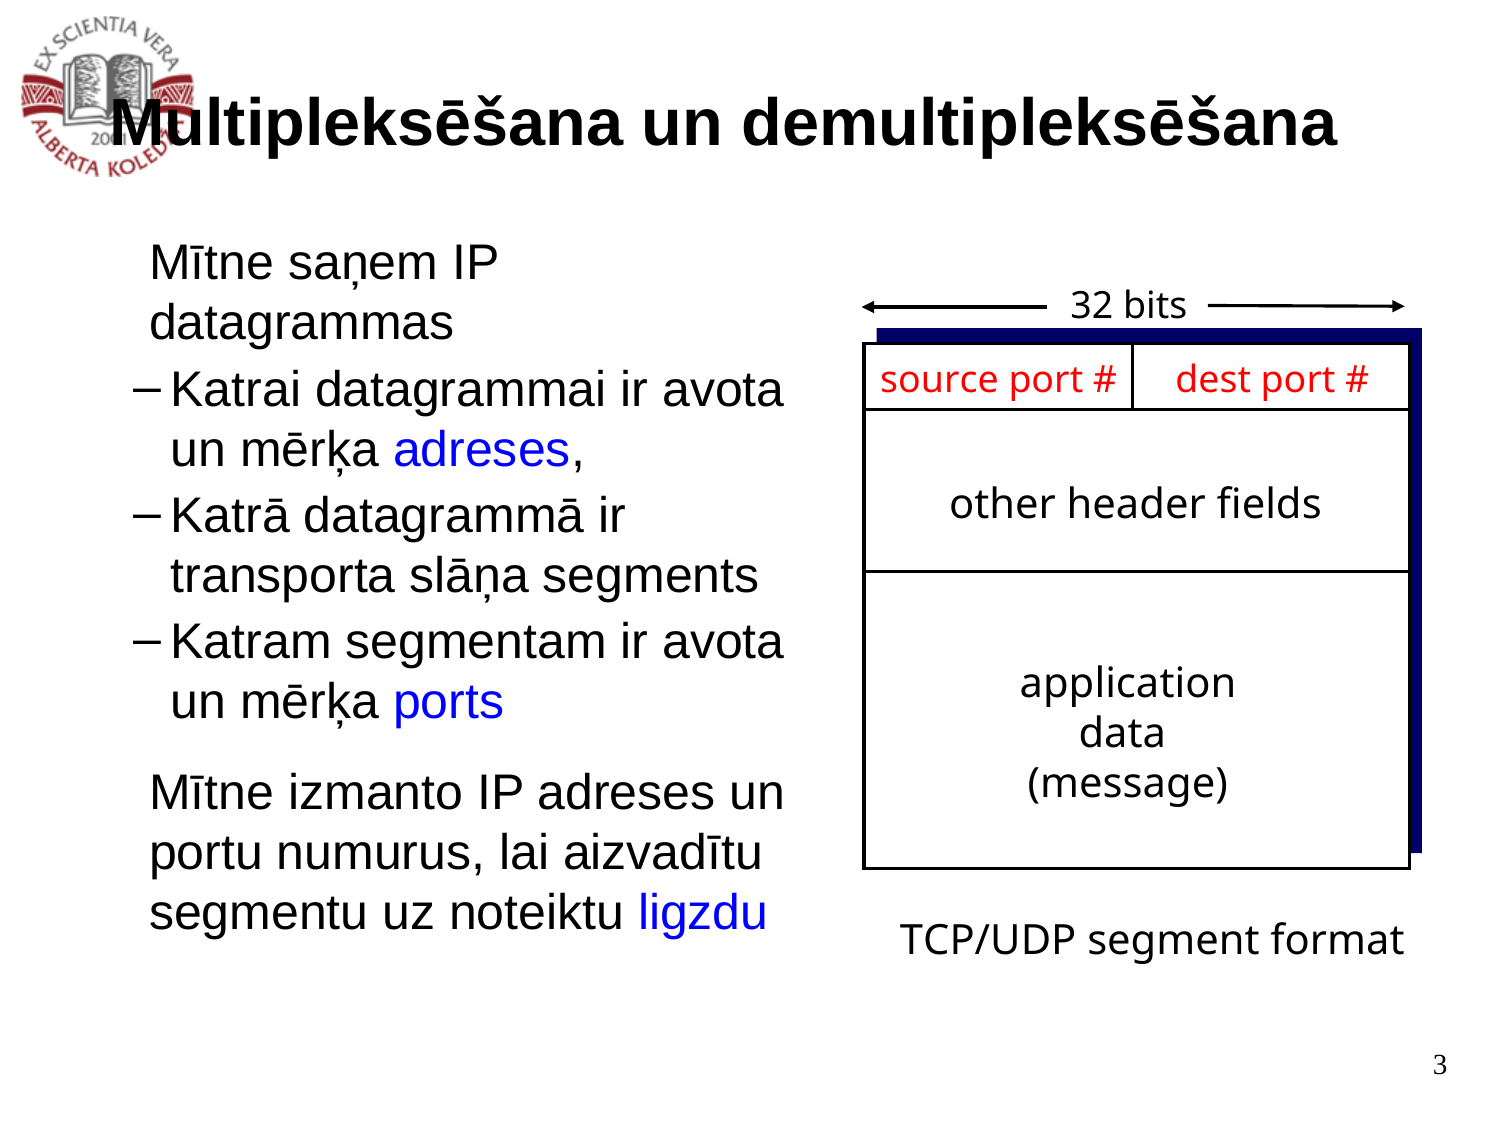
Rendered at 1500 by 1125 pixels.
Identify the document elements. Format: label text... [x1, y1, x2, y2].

text_box [864, 328, 1422, 869]
text_box TCP/UDP segment format [885, 905, 1420, 971]
picture [21, 16, 194, 177]
text_box source port # [865, 347, 1131, 408]
list Mītne saņem IP datagrammas Katrai datagrammai ir avota un mērķa adreses, Katrā datagrammā ir transporta slāņa segments Katram segmentam ir avota un mērķa ports Mītne izmanto IP adreses un portu numurus, lai aizvadītu segmentu uz noteiktu ligzdu [63, 222, 826, 1048]
text_box 32 bits [1055, 273, 1203, 334]
text_box dest port # [1160, 347, 1385, 408]
text_box other header fields [934, 469, 1337, 535]
text_box application data (message) [1004, 648, 1252, 814]
text_box <skaitlis> [1312, 1037, 1463, 1101]
title Multipleksēšana un demultipleksēšana [50, 62, 1374, 175]
